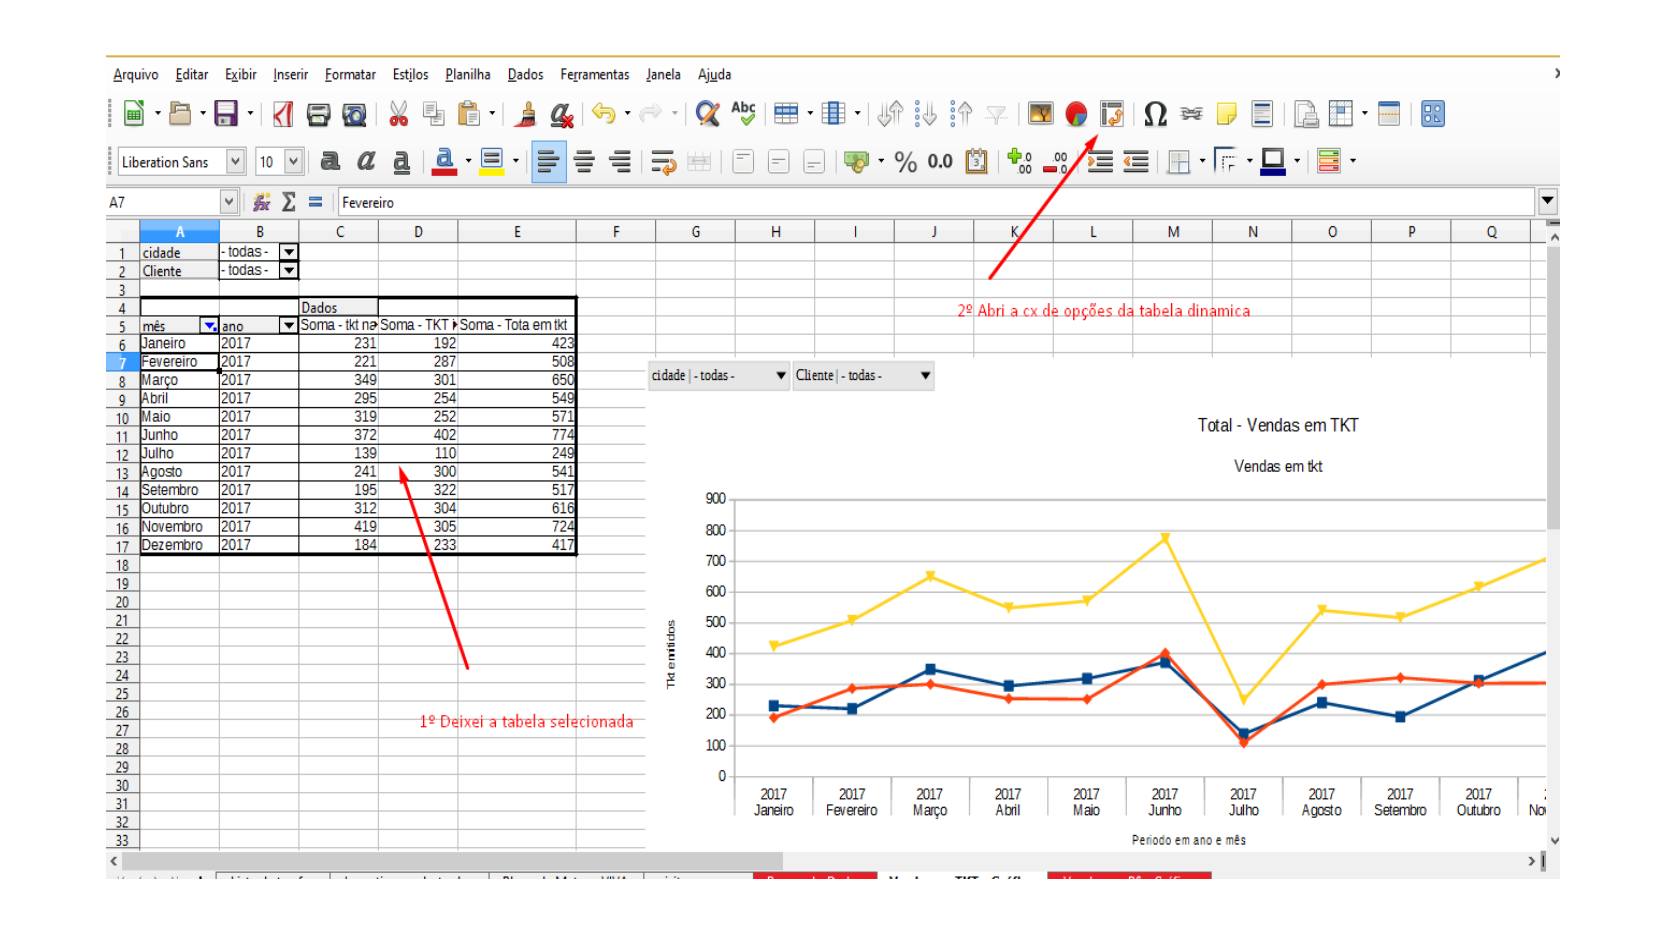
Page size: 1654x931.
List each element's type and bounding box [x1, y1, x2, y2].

picture [106, 55, 1560, 879]
